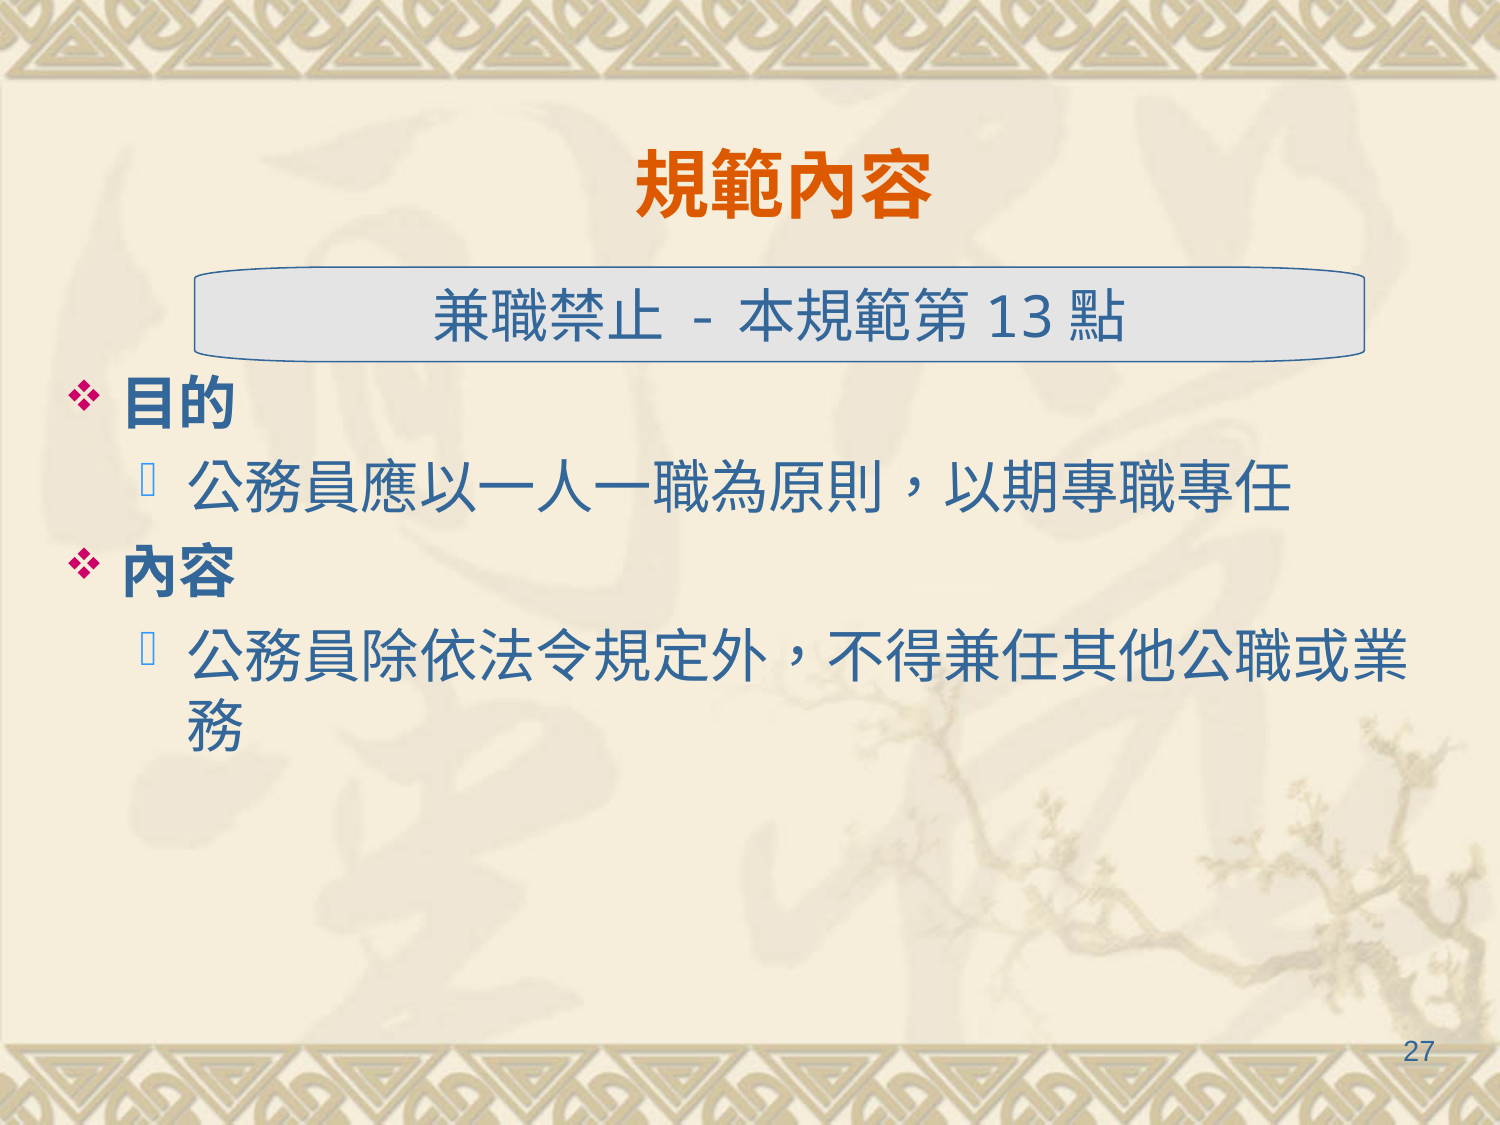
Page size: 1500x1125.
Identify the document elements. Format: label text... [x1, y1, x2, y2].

title 規範內容 [466, 113, 1103, 252]
text_box <編號> [1074, 1024, 1451, 1103]
picture [0, 0, 1500, 1125]
text_box 兼職禁止 -本規範第13點 [194, 267, 1365, 362]
list 目的 公務員應以一人一職為原則，以期專職專任 內容 公務員除依法令規定外，不得兼任其他公職或業務 [49, 358, 1451, 1001]
